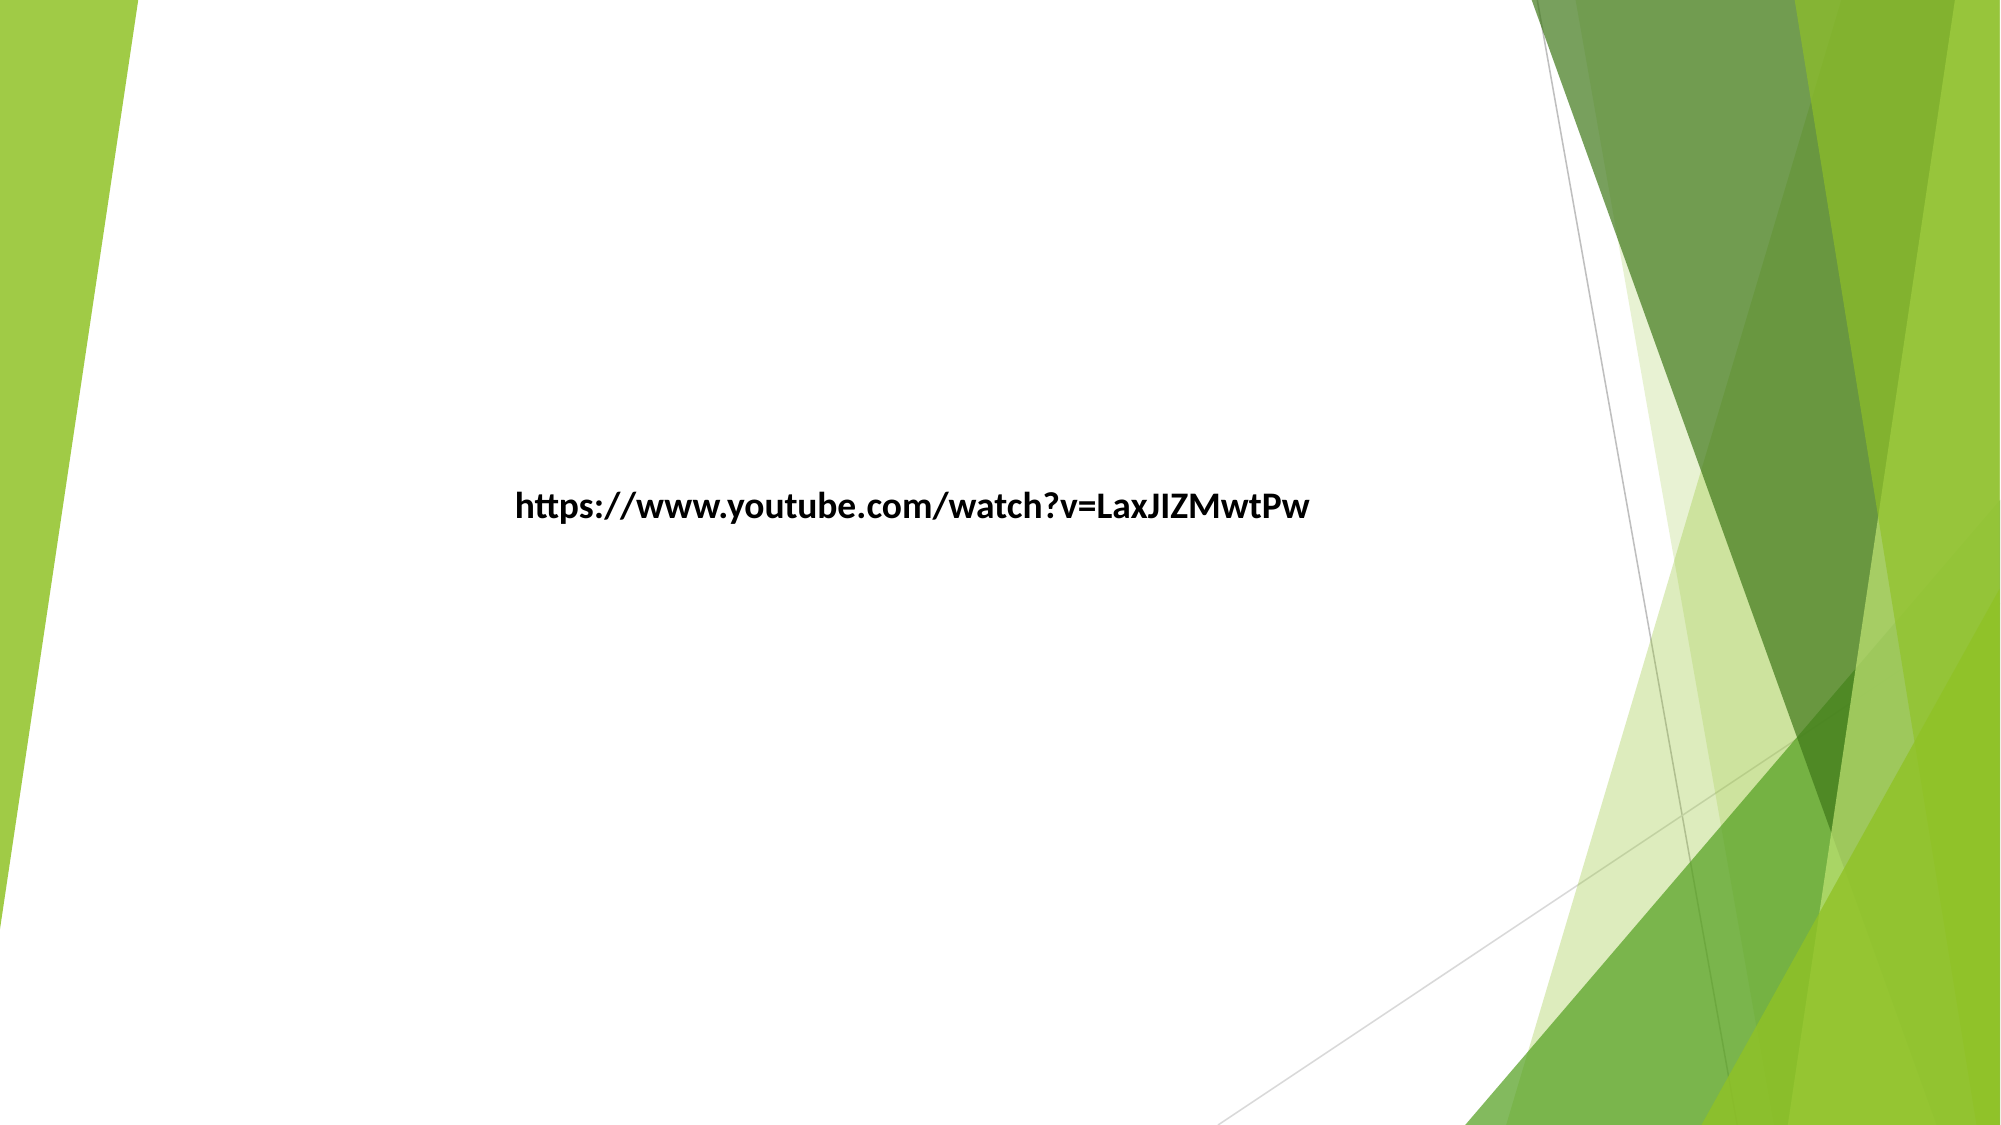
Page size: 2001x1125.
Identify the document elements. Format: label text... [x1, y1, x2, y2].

text_box https://www.youtube.com/watch?v=LaxJIZMwtPw [499, 428, 1501, 535]
